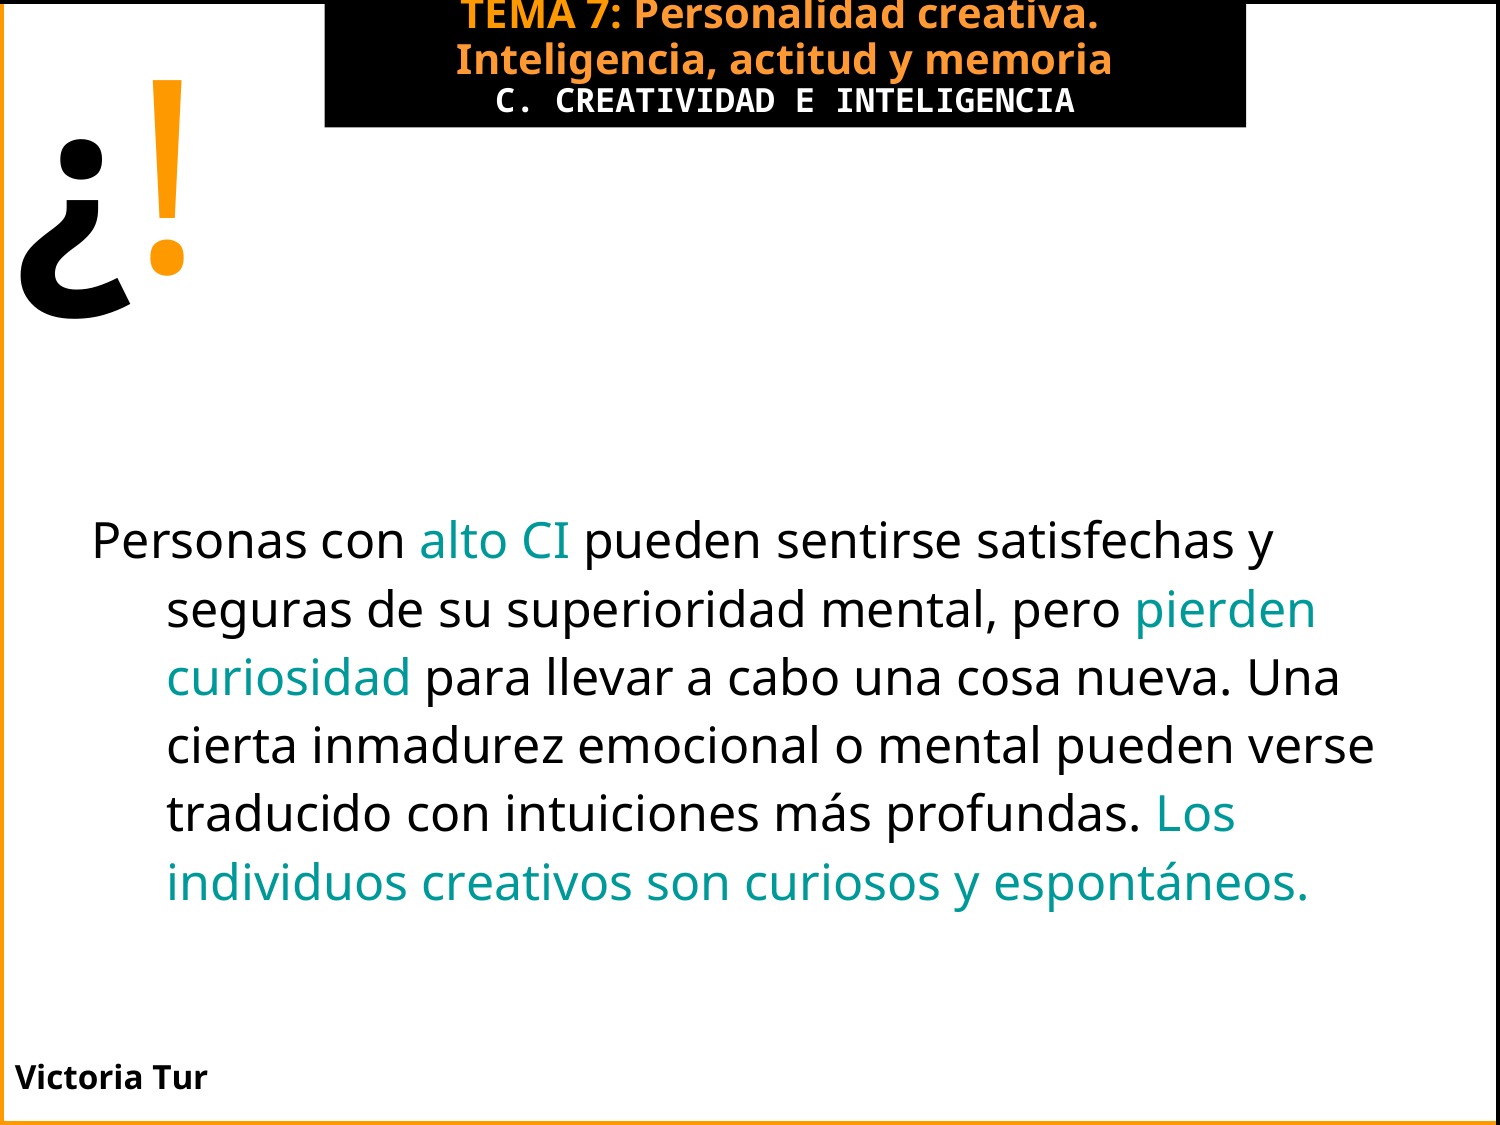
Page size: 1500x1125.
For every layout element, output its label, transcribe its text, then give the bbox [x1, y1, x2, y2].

title [75, 45, 1426, 233]
list Personas con alto CI pueden sentirse satisfechas y seguras de su superioridad mental, pero pierden curiosidad para llevar a cabo una cosa nueva. Una cierta inmadurez emocional o mental pueden verse traducido con intuiciones más profundas. Los individuos creativos son curiosos y espontáneos. [76, 255, 1427, 1064]
